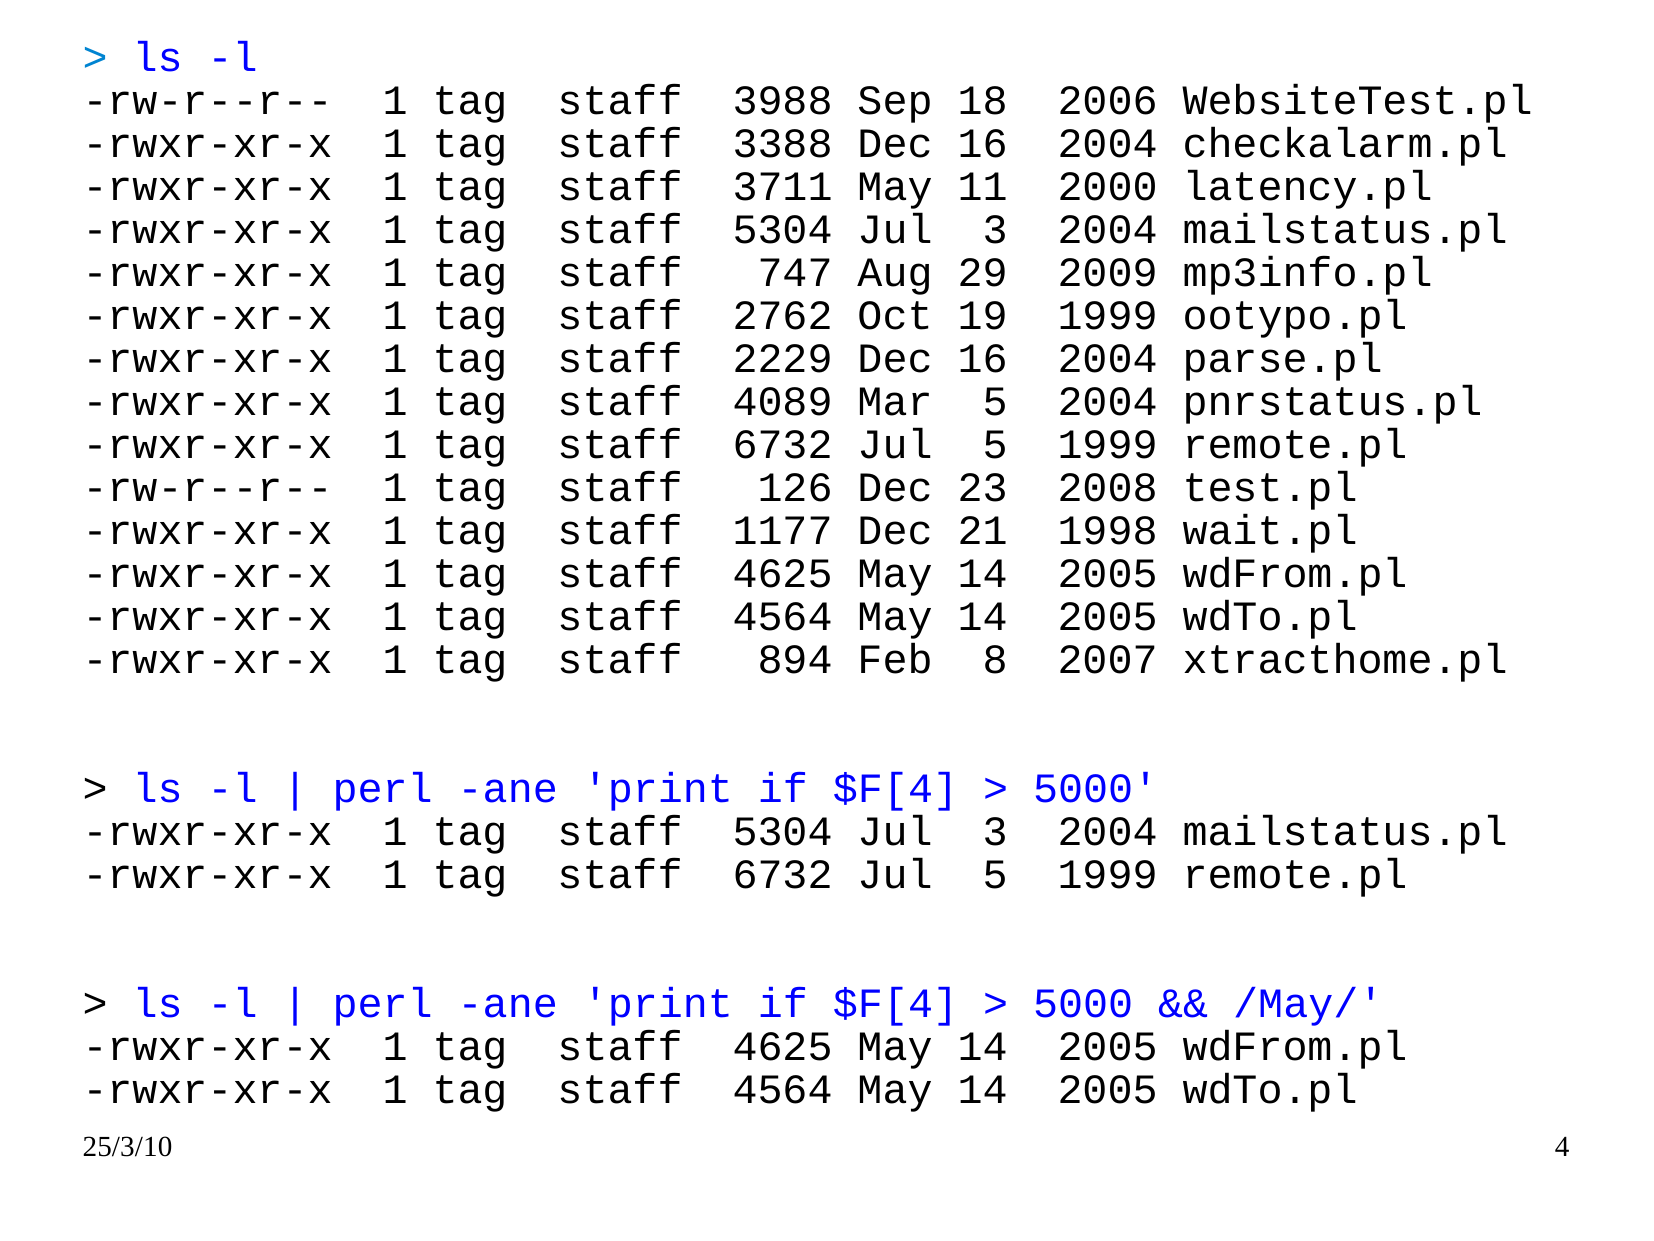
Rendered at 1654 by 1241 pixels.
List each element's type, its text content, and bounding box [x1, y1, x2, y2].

list > ls -l -rw-r--r-- 1 tag staff 3988 Sep 18 2006 WebsiteTest.pl -rwxr-xr-x 1 tag staff 3388 Dec 16 2004 checkalarm.pl -rwxr-xr-x 1 tag staff 3711 May 11 2000 latency.pl -rwxr-xr-x 1 tag staff 5304 Jul 3 2004 mailstatus.pl -rwxr-xr-x 1 tag staff 747 Aug 29 2009 mp3info.pl -rwxr-xr-x 1 tag staff 2762 Oct 19 1999 ootypo.pl -rwxr-xr-x 1 tag staff 2229 Dec 16 2004 parse.pl -rwxr-xr-x 1 tag staff 4089 Mar 5 2004 pnrstatus.pl -rwxr-xr-x 1 tag staff 6732 Jul 5 1999 remote.pl -rw-r--r-- 1 tag staff 126 Dec 23 2008 test.pl -rwxr-xr-x 1 tag staff 1177 Dec 21 1998 wait.pl -rwxr-xr-x 1 tag staff 4625 May 14 2005 wdFrom.pl -rwxr-xr-x 1 tag staff 4564 May 14 2005 wdTo.pl -rwxr-xr-x 1 tag staff 894 Feb 8 2007 xtracthome.pl > ls -l | perl -ane 'print if $F[4] > 5000' -rwxr-xr-x 1 tag staff 5304 Jul 3 2004 mailstatus.pl -rwxr-xr-x 1 tag staff 6732 Jul 5 1999 remote.pl > ls -l | perl -ane 'print if $F[4] > 5000 && /May/' -rwxr-xr-x 1 tag staff 4625 May 14 2005 wdFrom.pl -rwxr-xr-x 1 tag staff 4564 May 14 2005 wdTo.pl [82, 37, 1571, 1201]
